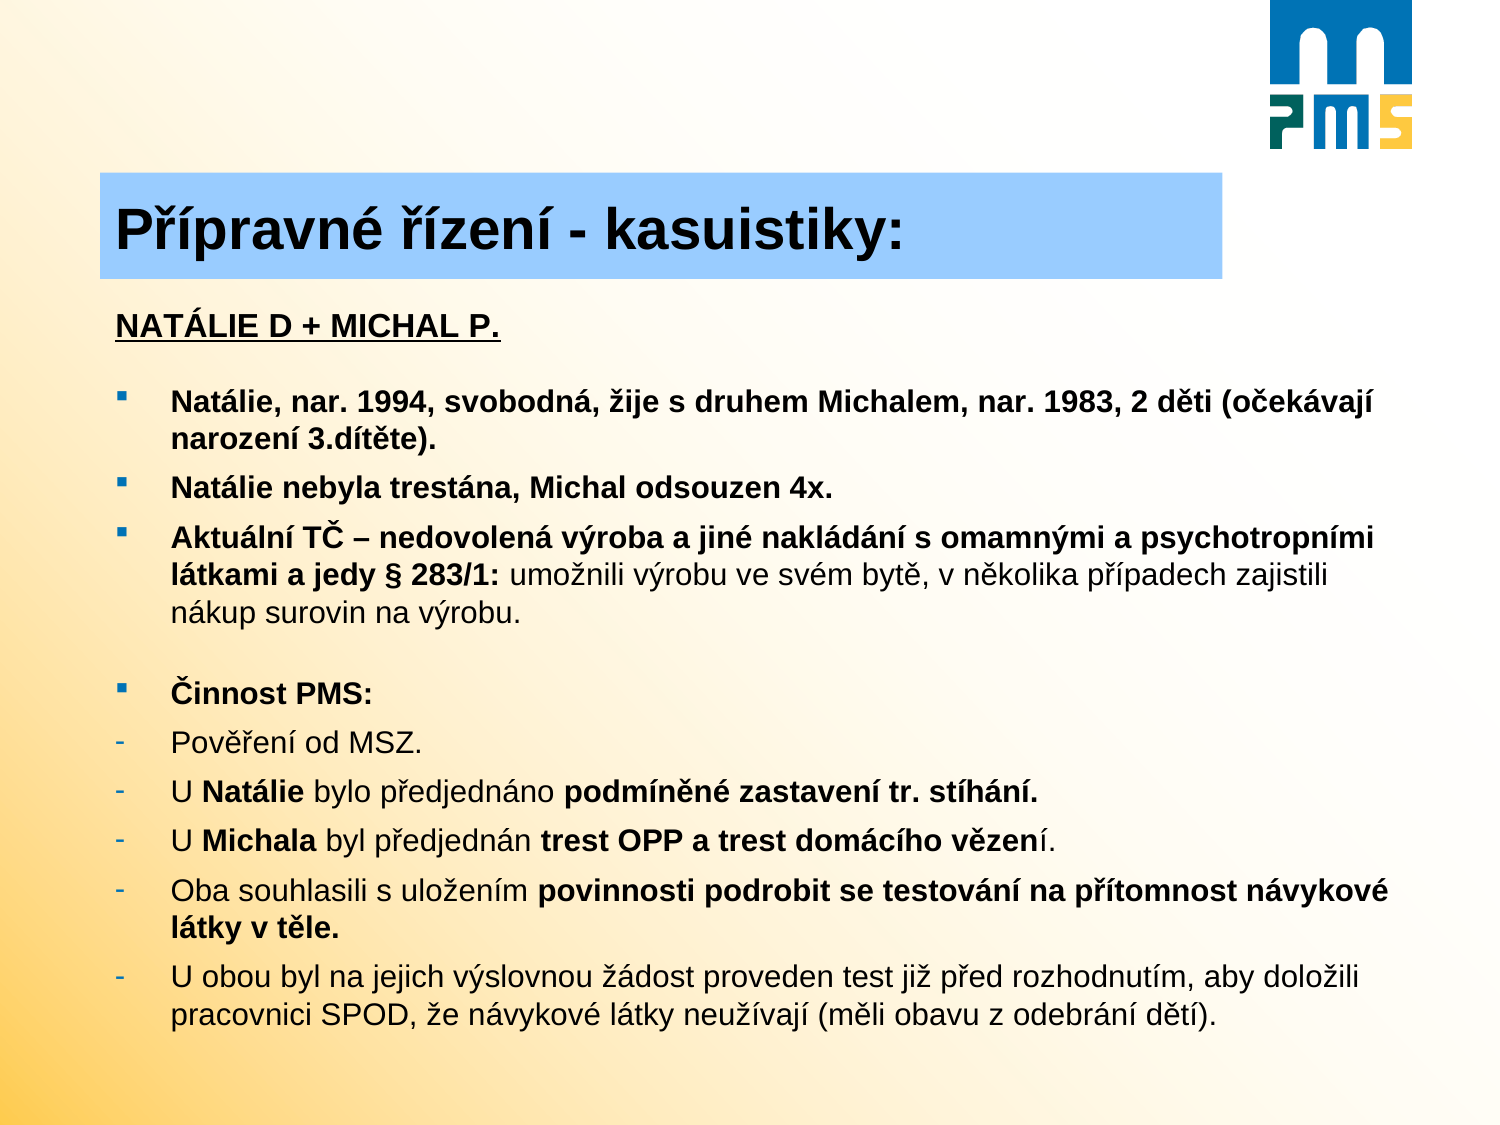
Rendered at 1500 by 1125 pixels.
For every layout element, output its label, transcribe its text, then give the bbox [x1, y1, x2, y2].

text_box NATÁLIE D + MICHAL P. Natálie, nar. 1994, svobodná, žije s druhem Michalem, nar. 1983, 2 děti (očekávají narození 3.dítěte). Natálie nebyla trestána, Michal odsouzen 4x. Aktuální TČ – nedovolená výroba a jiné nakládání s omamnými a psychotropními látkami a jedy § 283/1: umožnili výrobu ve svém bytě, v několika případech zajistili nákup surovin na výrobu. Činnost PMS: Pověření od MSZ. U Natálie bylo předjednáno podmíněné zastavení tr. stíhání. U Michala byl předjednán trest OPP a trest domácího vězení. Oba souhlasili s uložením povinnosti podrobit se testování na přítomnost návykové látky v těle. U obou byl na jejich výslovnou žádost proveden test již před rozhodnutím, aby doložili pracovnici SPOD, že návykové látky neužívají (měli obavu z odebrání dětí). [100, 296, 1412, 994]
picture [0, 0, 1500, 1125]
text_box Přípravné řízení - kasuistiky: [100, 172, 1223, 279]
